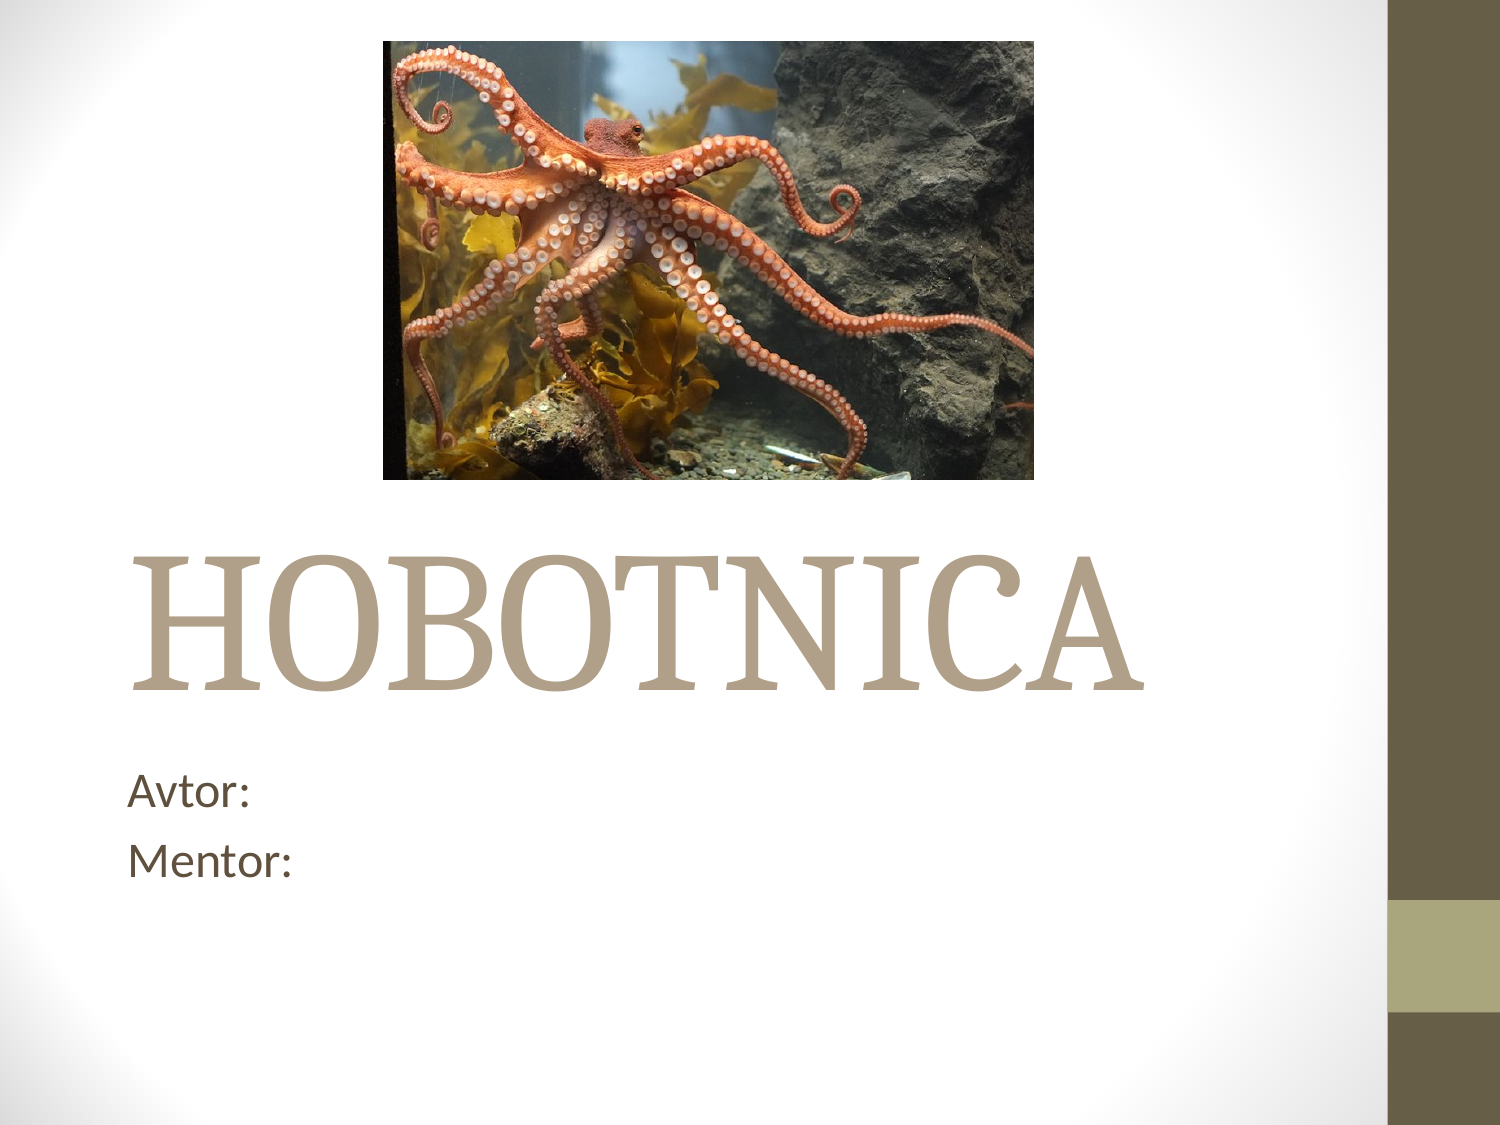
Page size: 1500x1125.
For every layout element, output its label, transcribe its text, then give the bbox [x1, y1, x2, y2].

title HOBOTNICA [112, 312, 1350, 738]
subtitle Avtor: Mentor: [112, 750, 1173, 925]
picture [0, 0, 1387, 1125]
